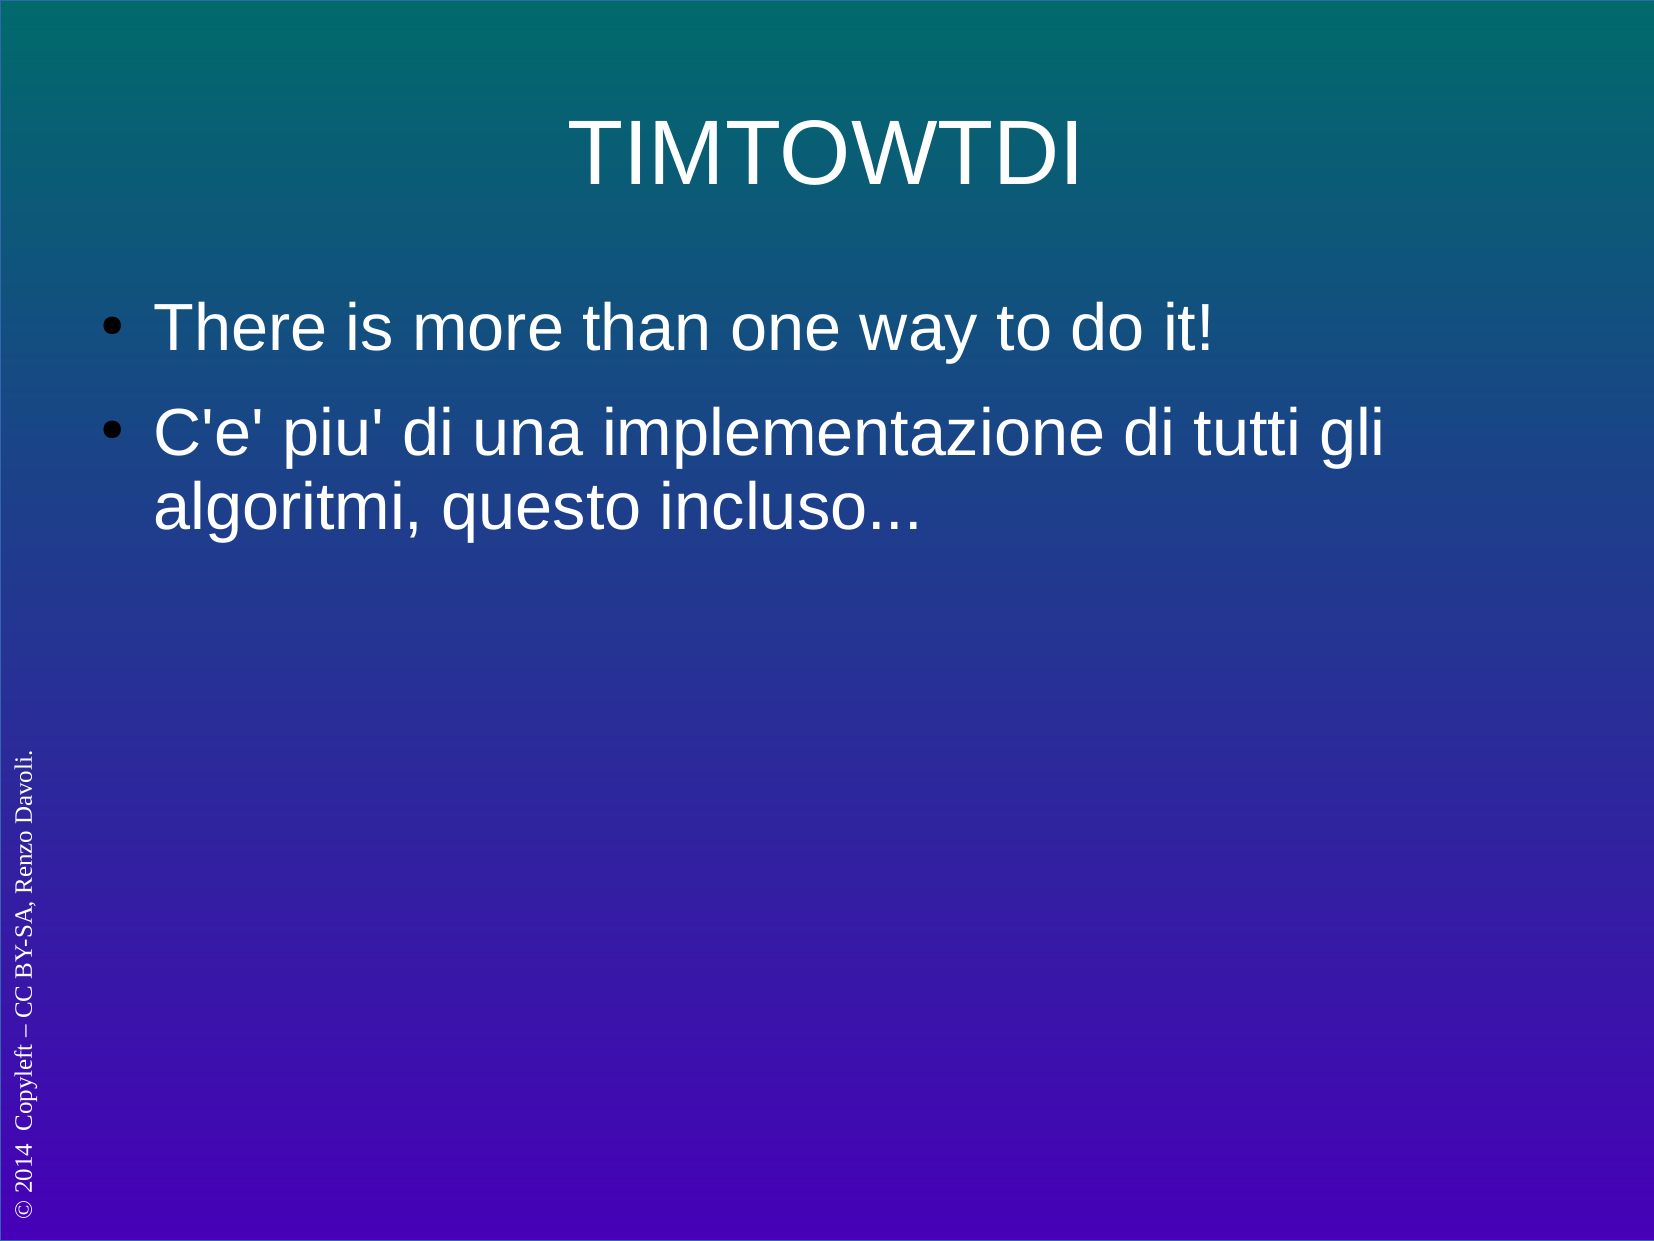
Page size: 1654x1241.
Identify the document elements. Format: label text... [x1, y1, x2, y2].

list There is more than one way to do it! C'e' piu' di una implementazione di tutti gli algoritmi, questo incluso... [82, 290, 1571, 1010]
title TIMTOWTDI [82, 49, 1571, 257]
